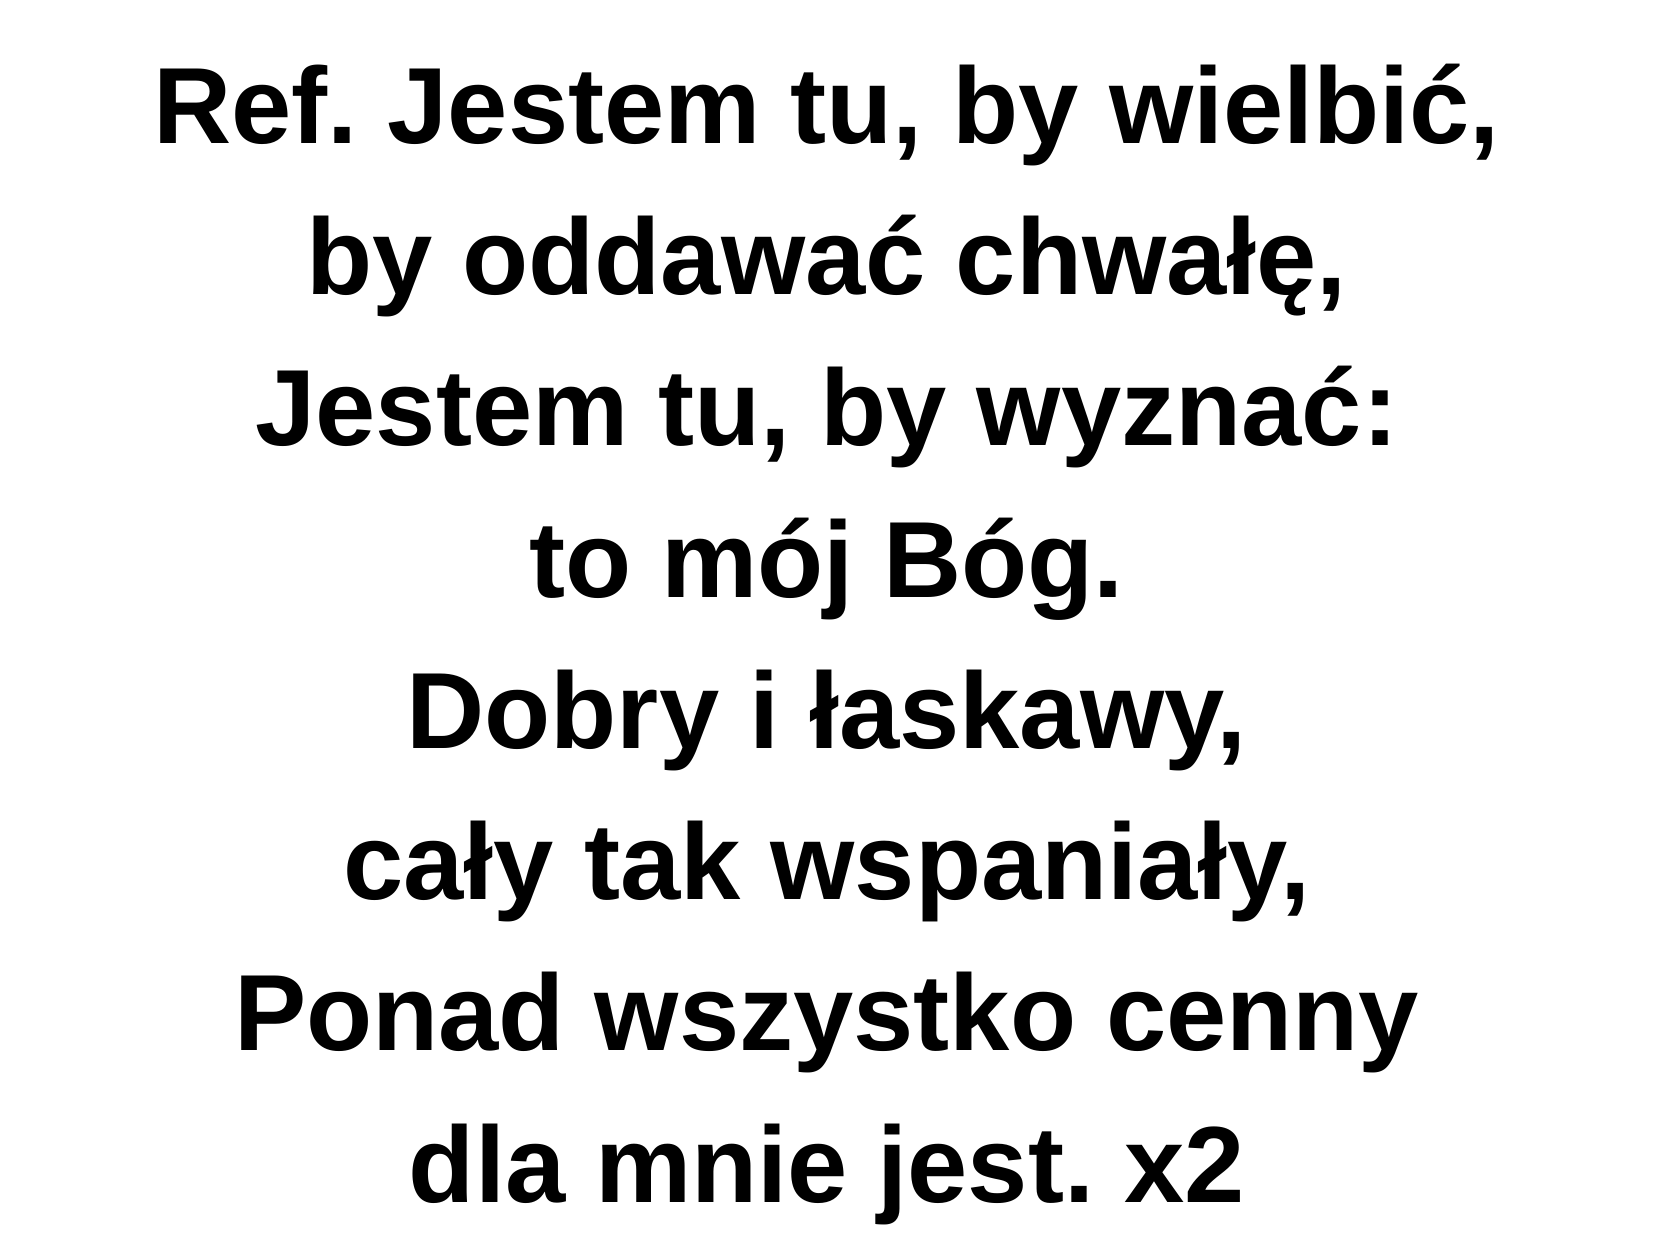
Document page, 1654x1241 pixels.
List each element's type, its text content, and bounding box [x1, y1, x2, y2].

subtitle Ref. Jestem tu, by wielbić, by oddawać chwałę, Jestem tu, by wyznać: to mój Bóg. Dobry i łaskawy, cały tak wspaniały, Ponad wszystko cenny dla mnie jest. x2 [0, 0, 1654, 1241]
